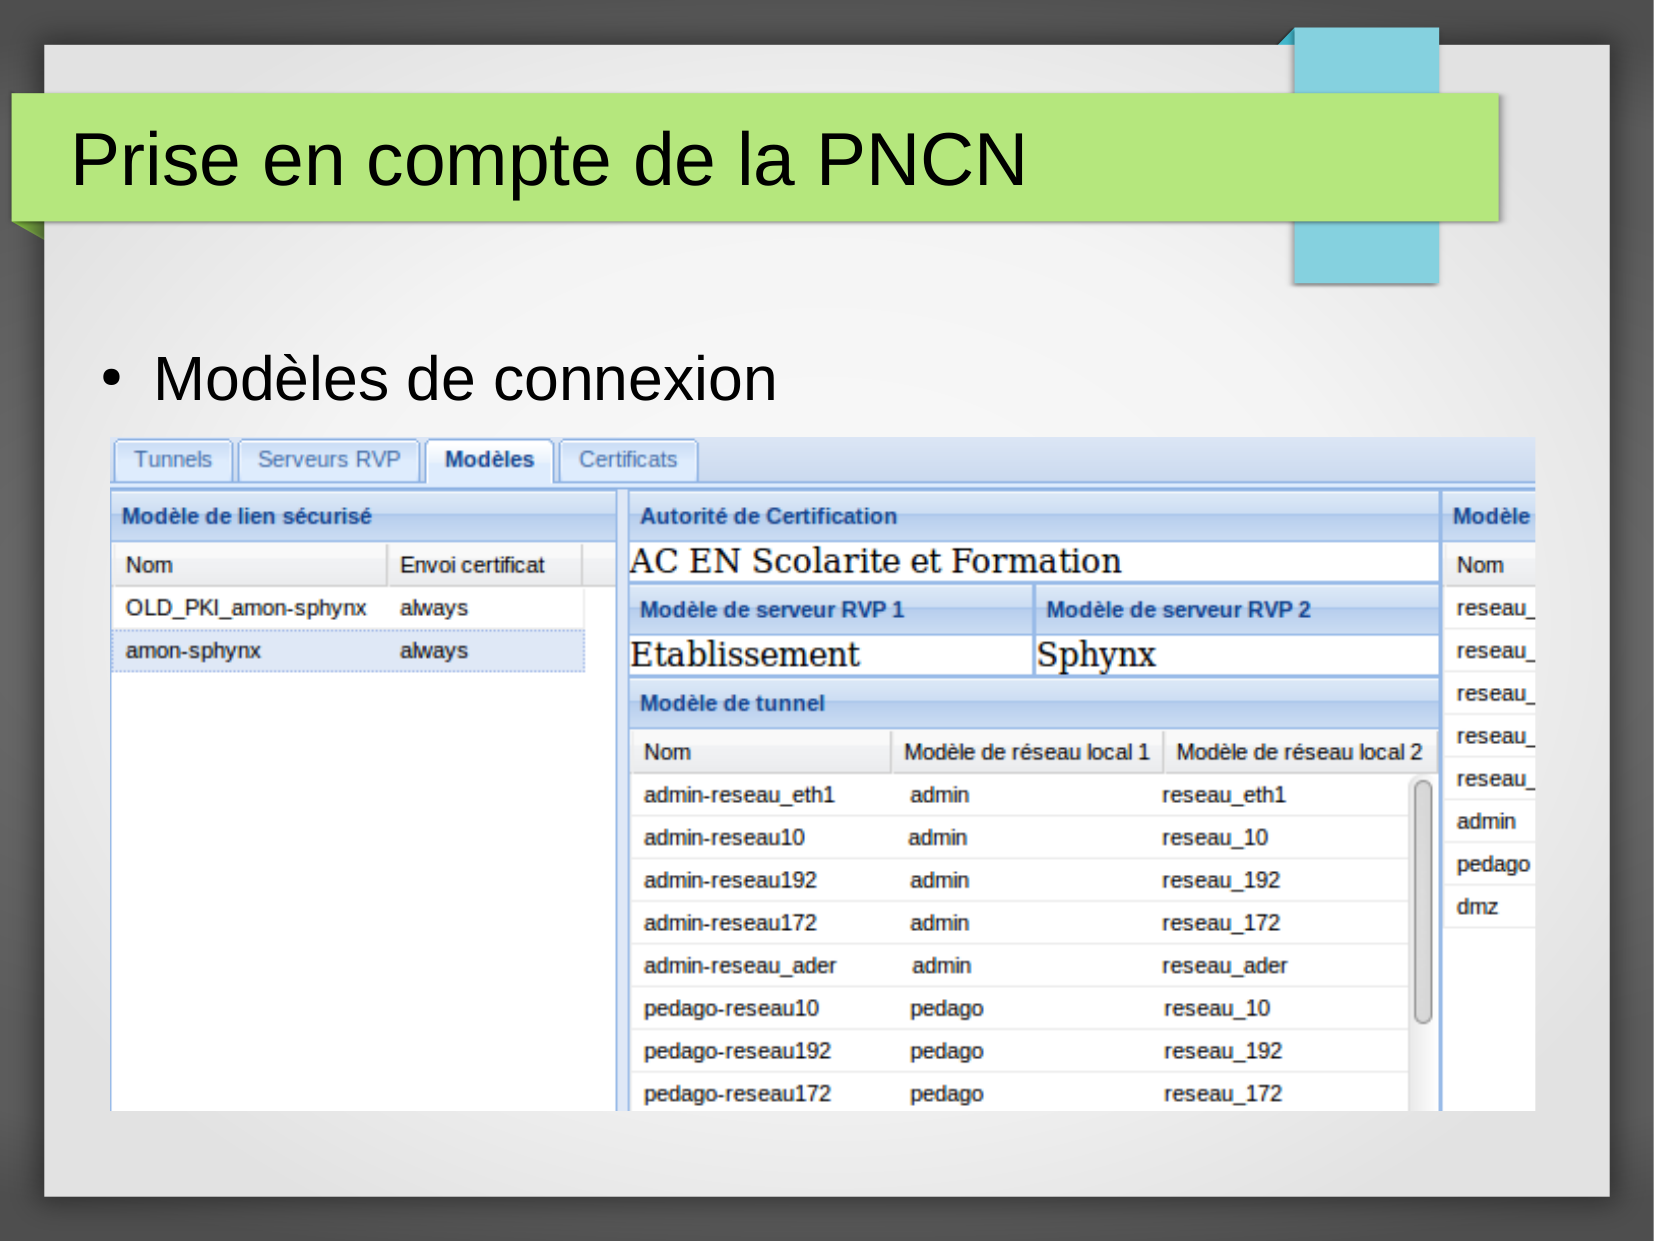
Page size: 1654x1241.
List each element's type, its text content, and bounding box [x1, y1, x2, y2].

list Modèles de connexion [82, 343, 1538, 1063]
picture [0, 0, 1654, 1241]
title Prise en compte de la PNCN [70, 106, 1229, 213]
